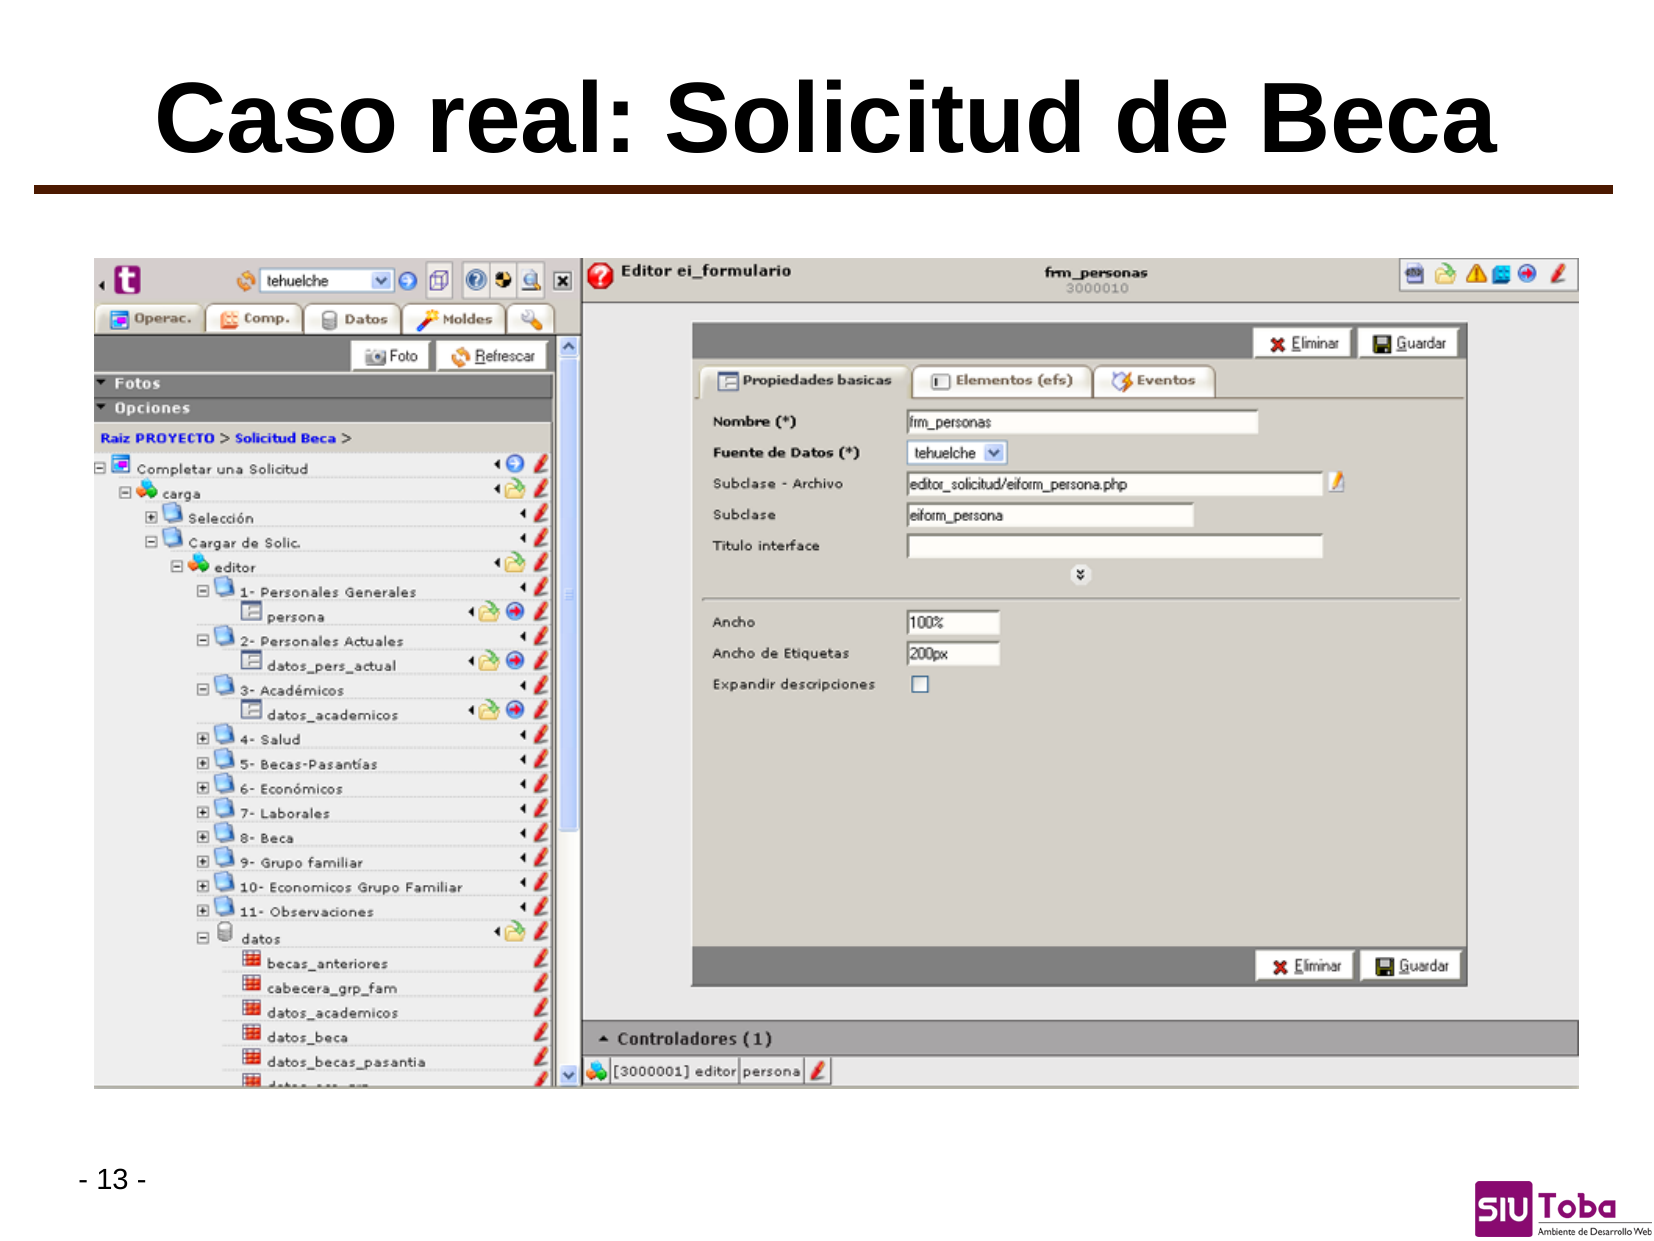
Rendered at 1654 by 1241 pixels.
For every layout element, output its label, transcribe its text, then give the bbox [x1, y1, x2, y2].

picture [94, 258, 1579, 1089]
picture [1475, 1181, 1652, 1237]
title Caso real: Solicitud de Beca [58, 47, 1594, 188]
